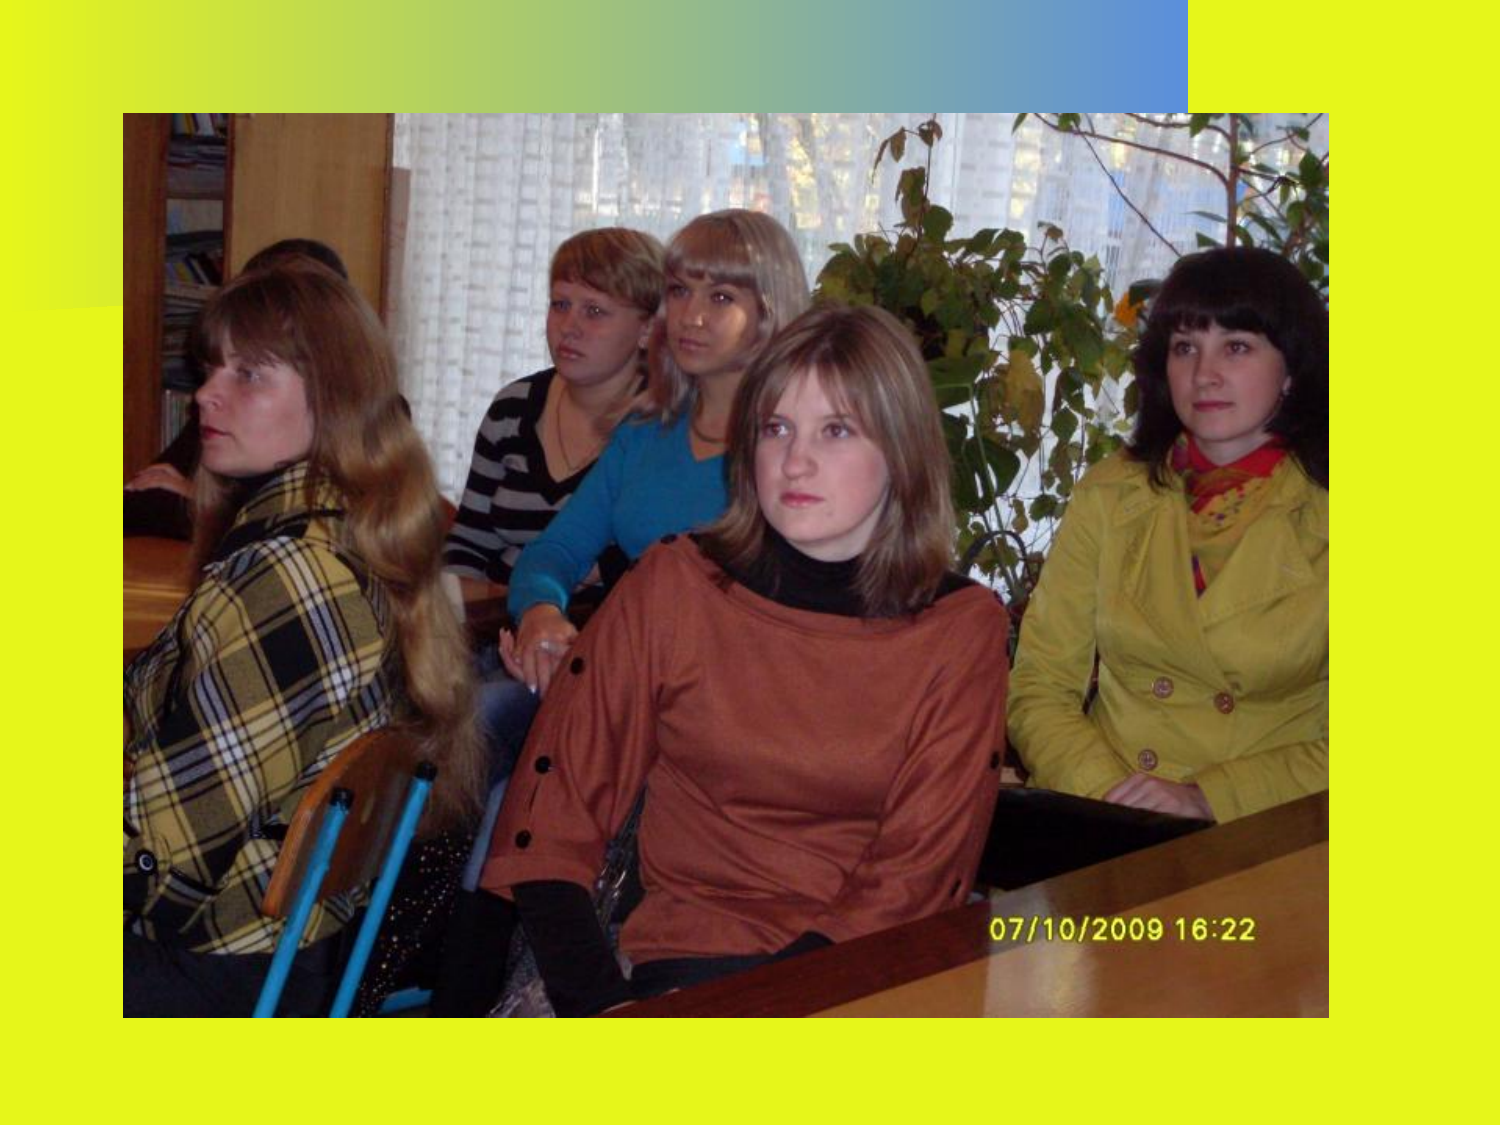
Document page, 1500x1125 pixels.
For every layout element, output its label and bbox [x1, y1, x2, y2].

picture [123, 113, 1329, 1018]
